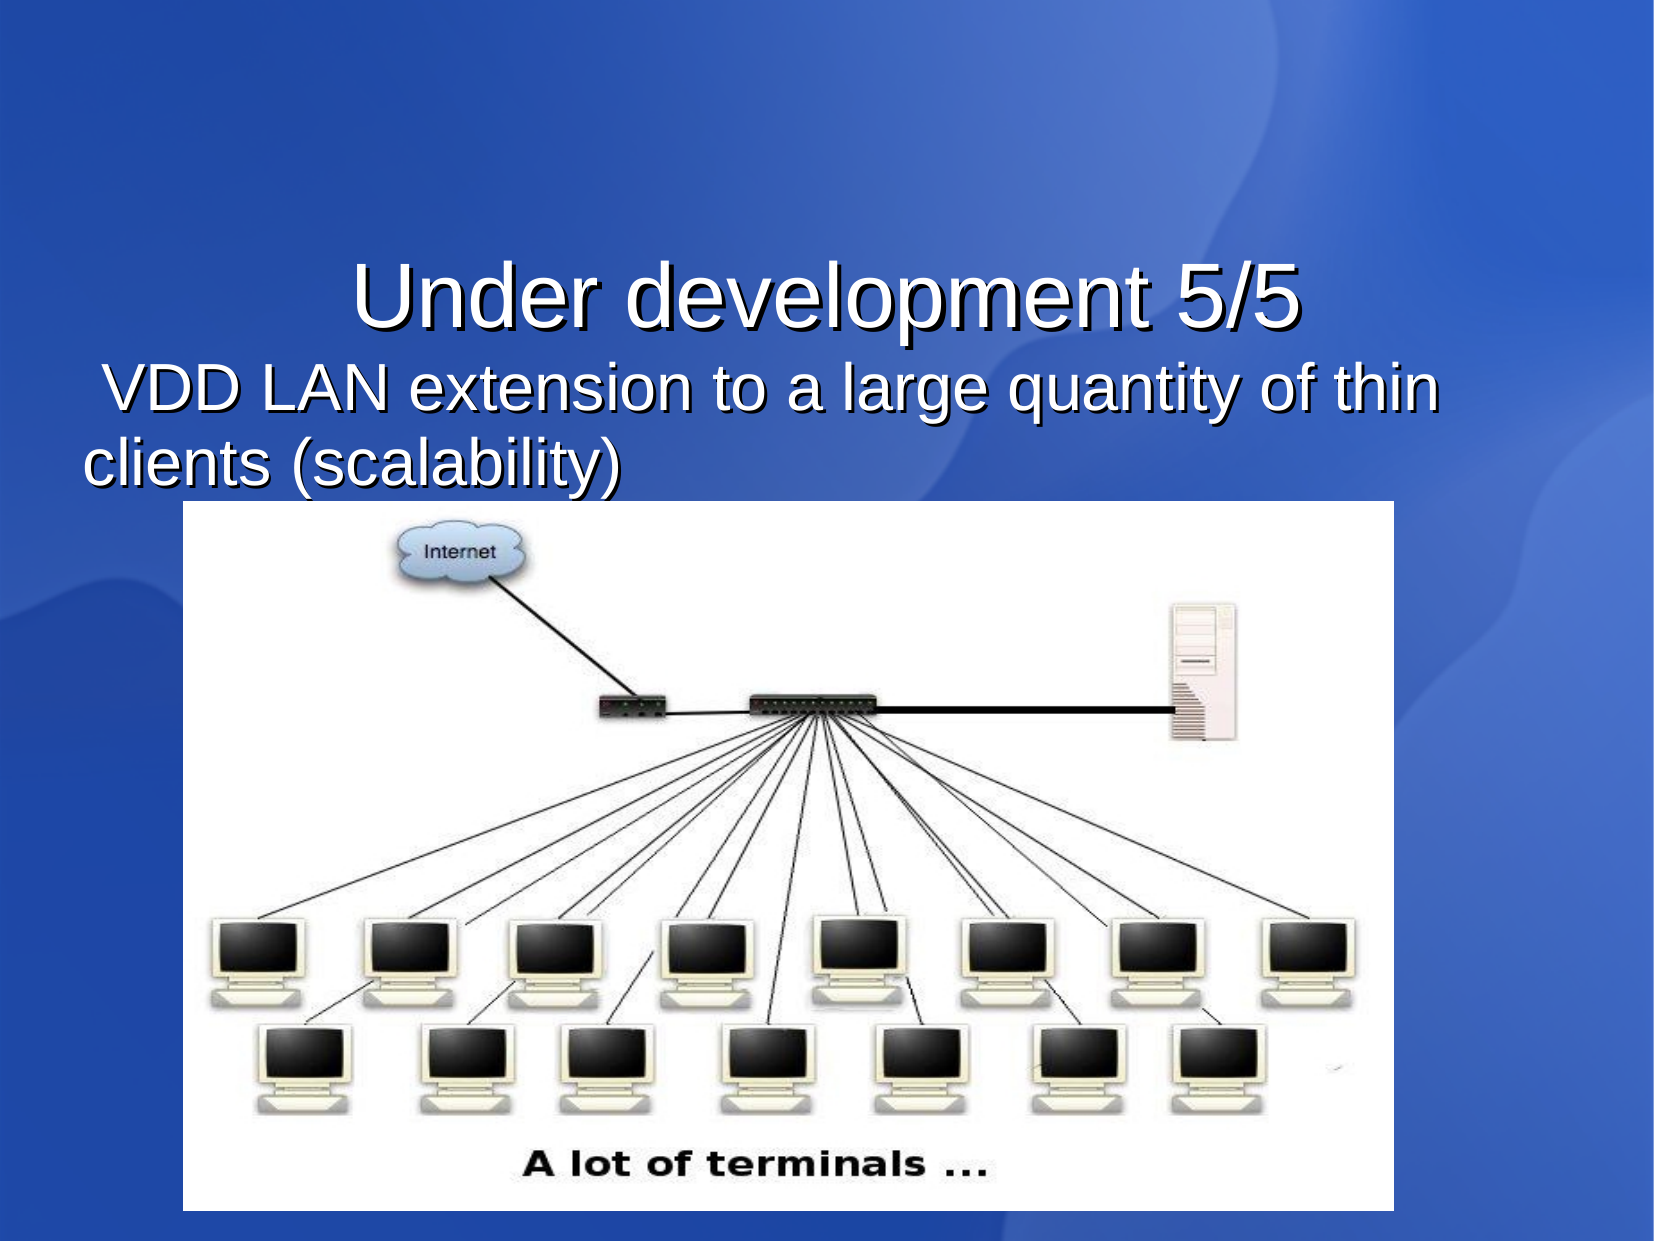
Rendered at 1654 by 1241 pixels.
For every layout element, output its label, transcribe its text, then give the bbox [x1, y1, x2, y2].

subtitle VDD LAN extension to a large quantity of thin clients (scalability) [82, 307, 1571, 544]
title Under development 5/5 [82, 206, 1571, 307]
picture [0, 0, 1654, 1241]
